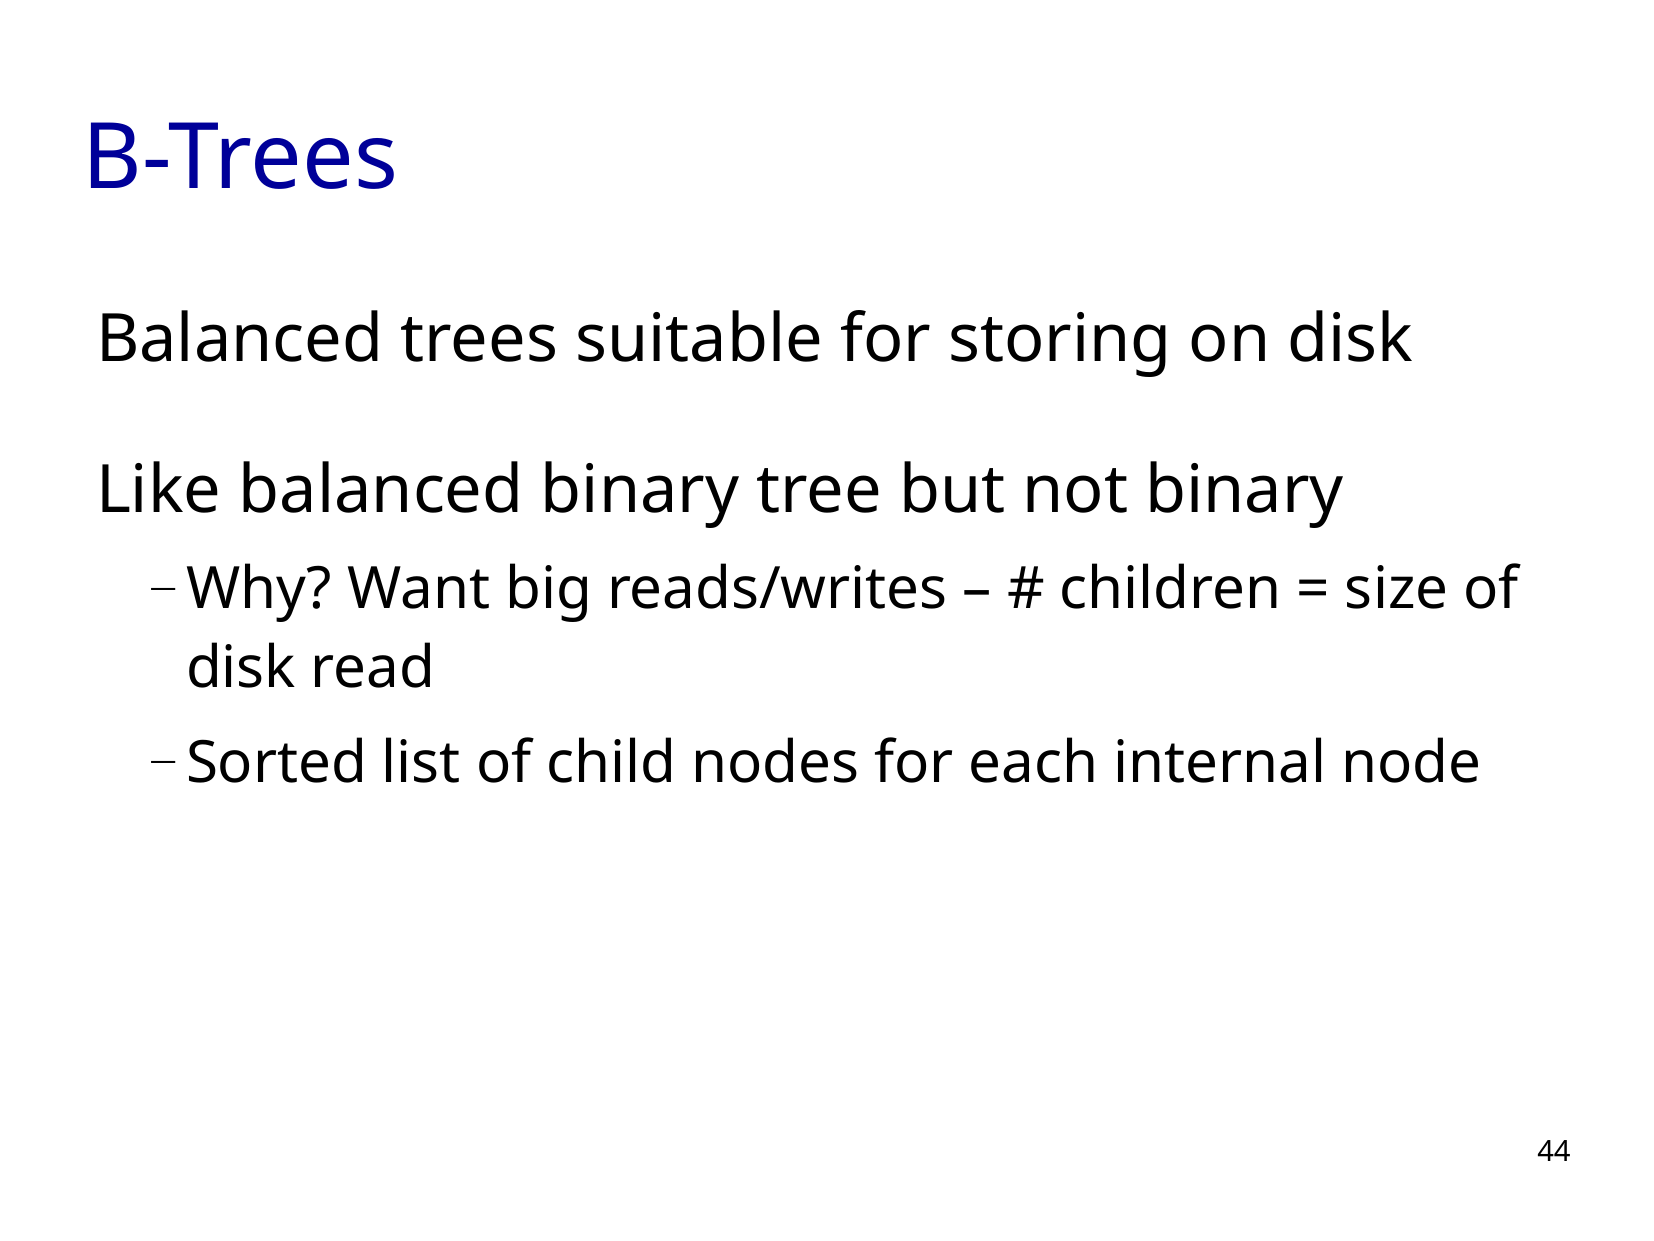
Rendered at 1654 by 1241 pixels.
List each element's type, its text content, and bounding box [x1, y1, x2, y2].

list Balanced trees suitable for storing on disk Like balanced binary tree but not binary Why? Want big reads/writes – # children = size of disk read Sorted list of child nodes for each internal node [60, 290, 1571, 1096]
title B-Trees [82, 49, 1571, 257]
